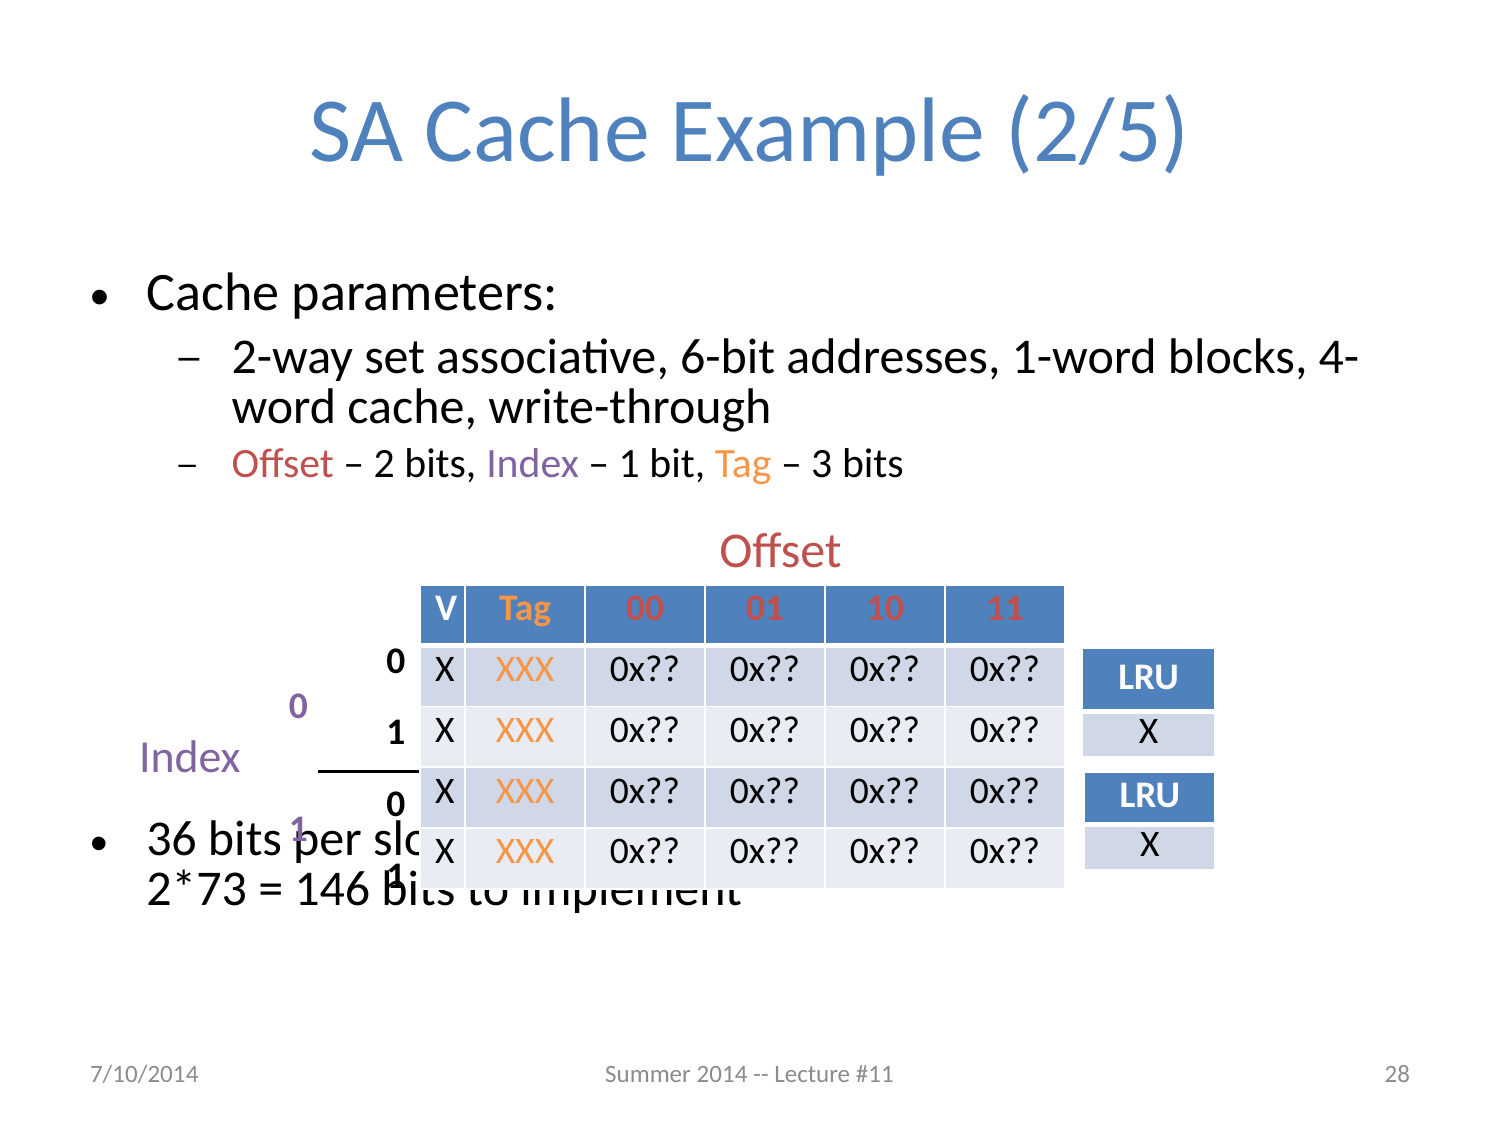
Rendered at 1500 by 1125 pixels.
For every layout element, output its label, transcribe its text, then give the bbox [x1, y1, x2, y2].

table_cell [340, 700, 377, 772]
slide_number 7/10/2014 [75, 1042, 425, 1103]
title SA Cache Example (2/5) [75, 45, 1425, 233]
table_cell XXX [466, 768, 584, 827]
table_cell X [421, 648, 464, 706]
table_header [340, 556, 377, 628]
table_cell X [421, 768, 464, 827]
table_header [276, 586, 321, 647]
table_cell 0x?? [946, 707, 1064, 766]
table_cell 0x?? [586, 648, 704, 706]
table_header V [421, 586, 464, 643]
table_header 00 [586, 586, 704, 643]
table_cell 0x?? [946, 648, 1064, 706]
table_cell 0x?? [706, 648, 824, 706]
table_cell 0x?? [586, 707, 704, 766]
table_cell X [421, 829, 464, 888]
table_cell 0x?? [826, 829, 944, 888]
table_header 11 [946, 586, 1064, 643]
table_cell [340, 843, 377, 915]
table_header 01 [706, 586, 824, 643]
table_cell [340, 628, 377, 700]
table_cell 0x?? [946, 768, 1064, 827]
table_cell 0x?? [586, 829, 704, 888]
table_cell X [1083, 714, 1214, 756]
slide_number <number> [1074, 1042, 1425, 1103]
table_header LRU [1085, 773, 1214, 822]
table_cell XXX [466, 829, 584, 888]
table_cell 1 [377, 843, 415, 915]
table_cell X [1085, 827, 1214, 869]
table_cell 1 [276, 770, 321, 893]
table_cell 0x?? [706, 707, 824, 766]
text_box Offset [704, 509, 976, 585]
table_cell [340, 772, 377, 843]
table_cell 0x?? [946, 829, 1064, 888]
table_cell 0x?? [826, 768, 944, 827]
text_box Index [124, 719, 276, 790]
footer Summer 2014 -- Lecture #11 [512, 1042, 988, 1103]
table_cell 0x?? [826, 648, 944, 706]
table_cell 0x?? [706, 829, 824, 888]
table_header Tag [466, 586, 584, 643]
table_header [377, 556, 415, 628]
table_cell XXX [466, 707, 584, 766]
table_header LRU [1083, 649, 1214, 709]
table_cell 0 [377, 772, 415, 843]
table_cell 1 [377, 700, 415, 772]
table_cell 0x?? [586, 768, 704, 827]
list Cache parameters: 2-way set associative, 6-bit addresses, 1-word blocks, 4-word cache, write-through Offset – 2 bits, Index – 1 bit, Tag – 3 bits 36 bits per slot, 36*2+1 = 73 bits per set, 2*73 = 146 bits to implement [75, 262, 1425, 1073]
table_cell 0x?? [826, 707, 944, 766]
table_cell X [421, 707, 464, 766]
table_cell 0 [276, 647, 321, 770]
table_cell 0x?? [706, 768, 824, 827]
table_header 10 [826, 586, 944, 643]
table_cell XXX [466, 648, 584, 706]
table_cell 0 [377, 628, 415, 700]
